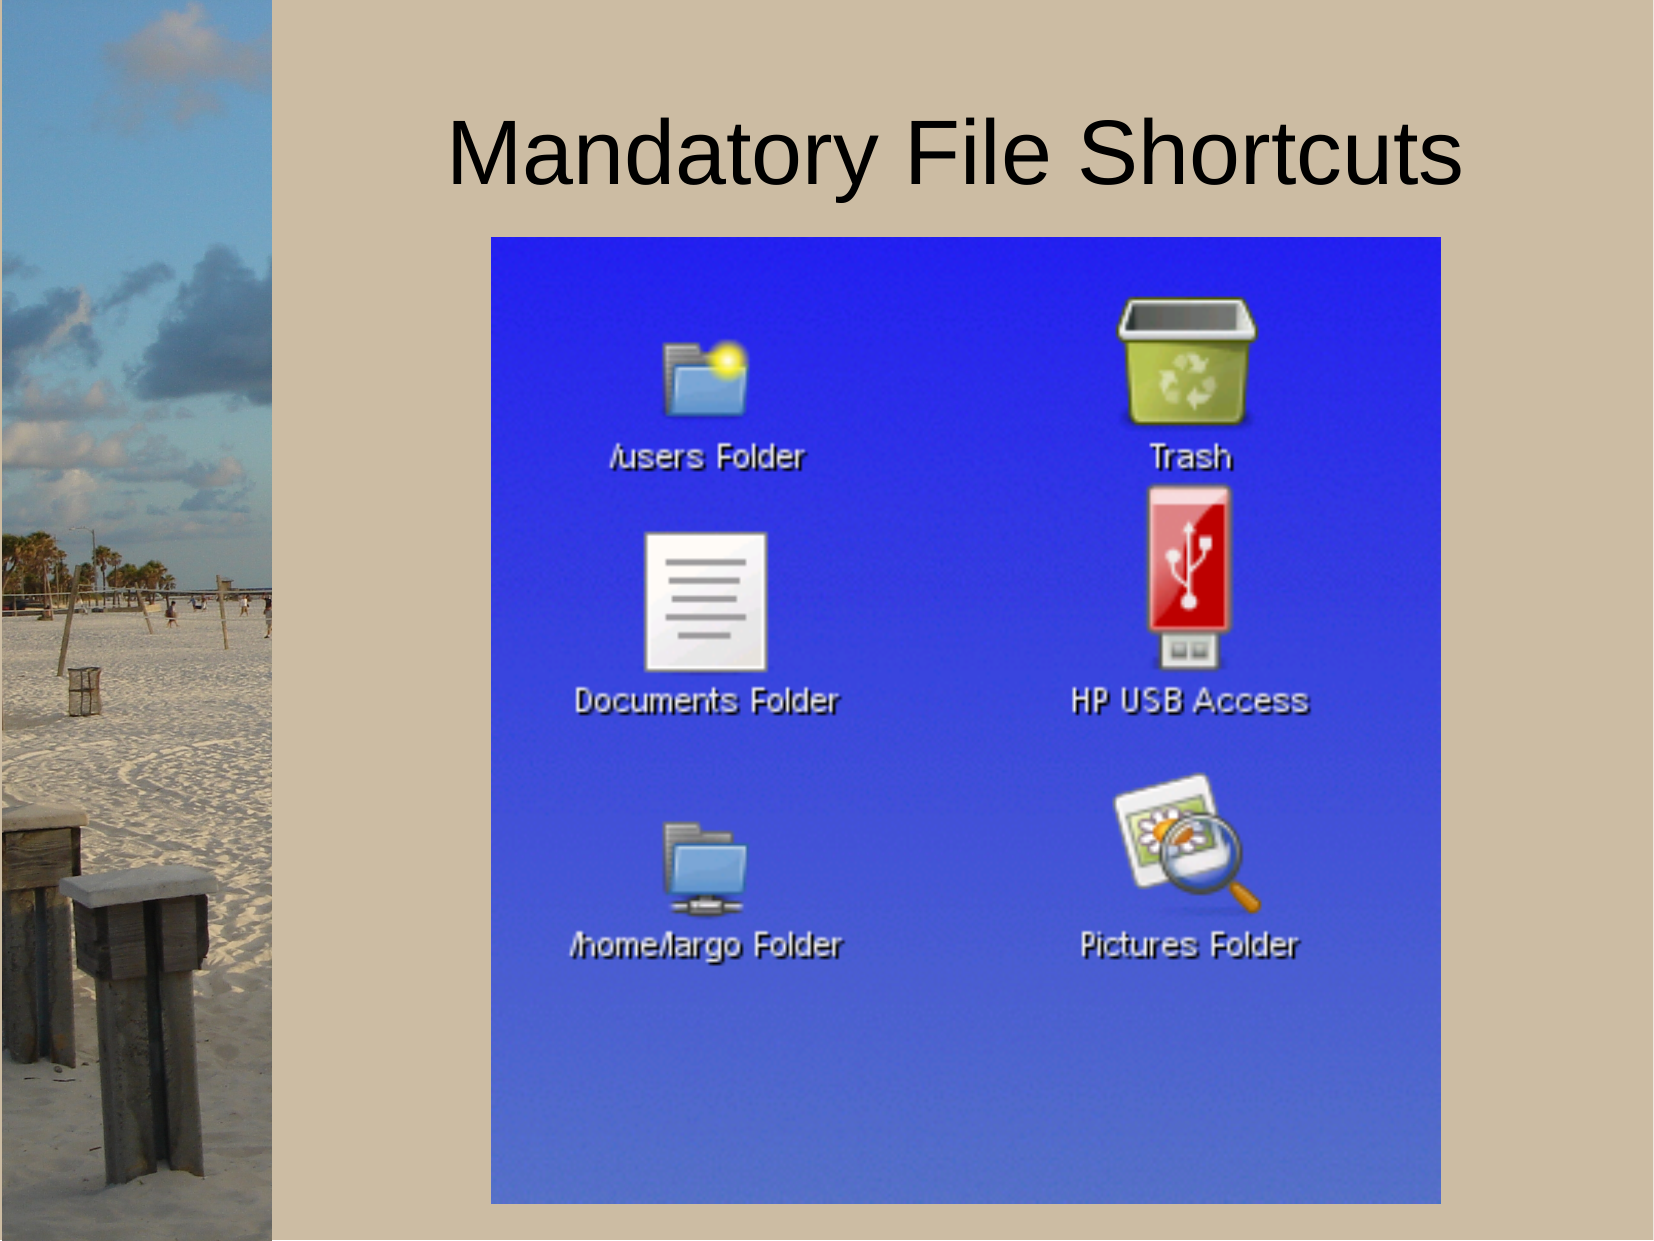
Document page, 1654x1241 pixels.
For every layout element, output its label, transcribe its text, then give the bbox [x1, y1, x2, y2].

picture [491, 237, 1441, 1204]
picture [2, 0, 272, 1241]
title Mandatory File Shortcuts [300, 56, 1613, 250]
